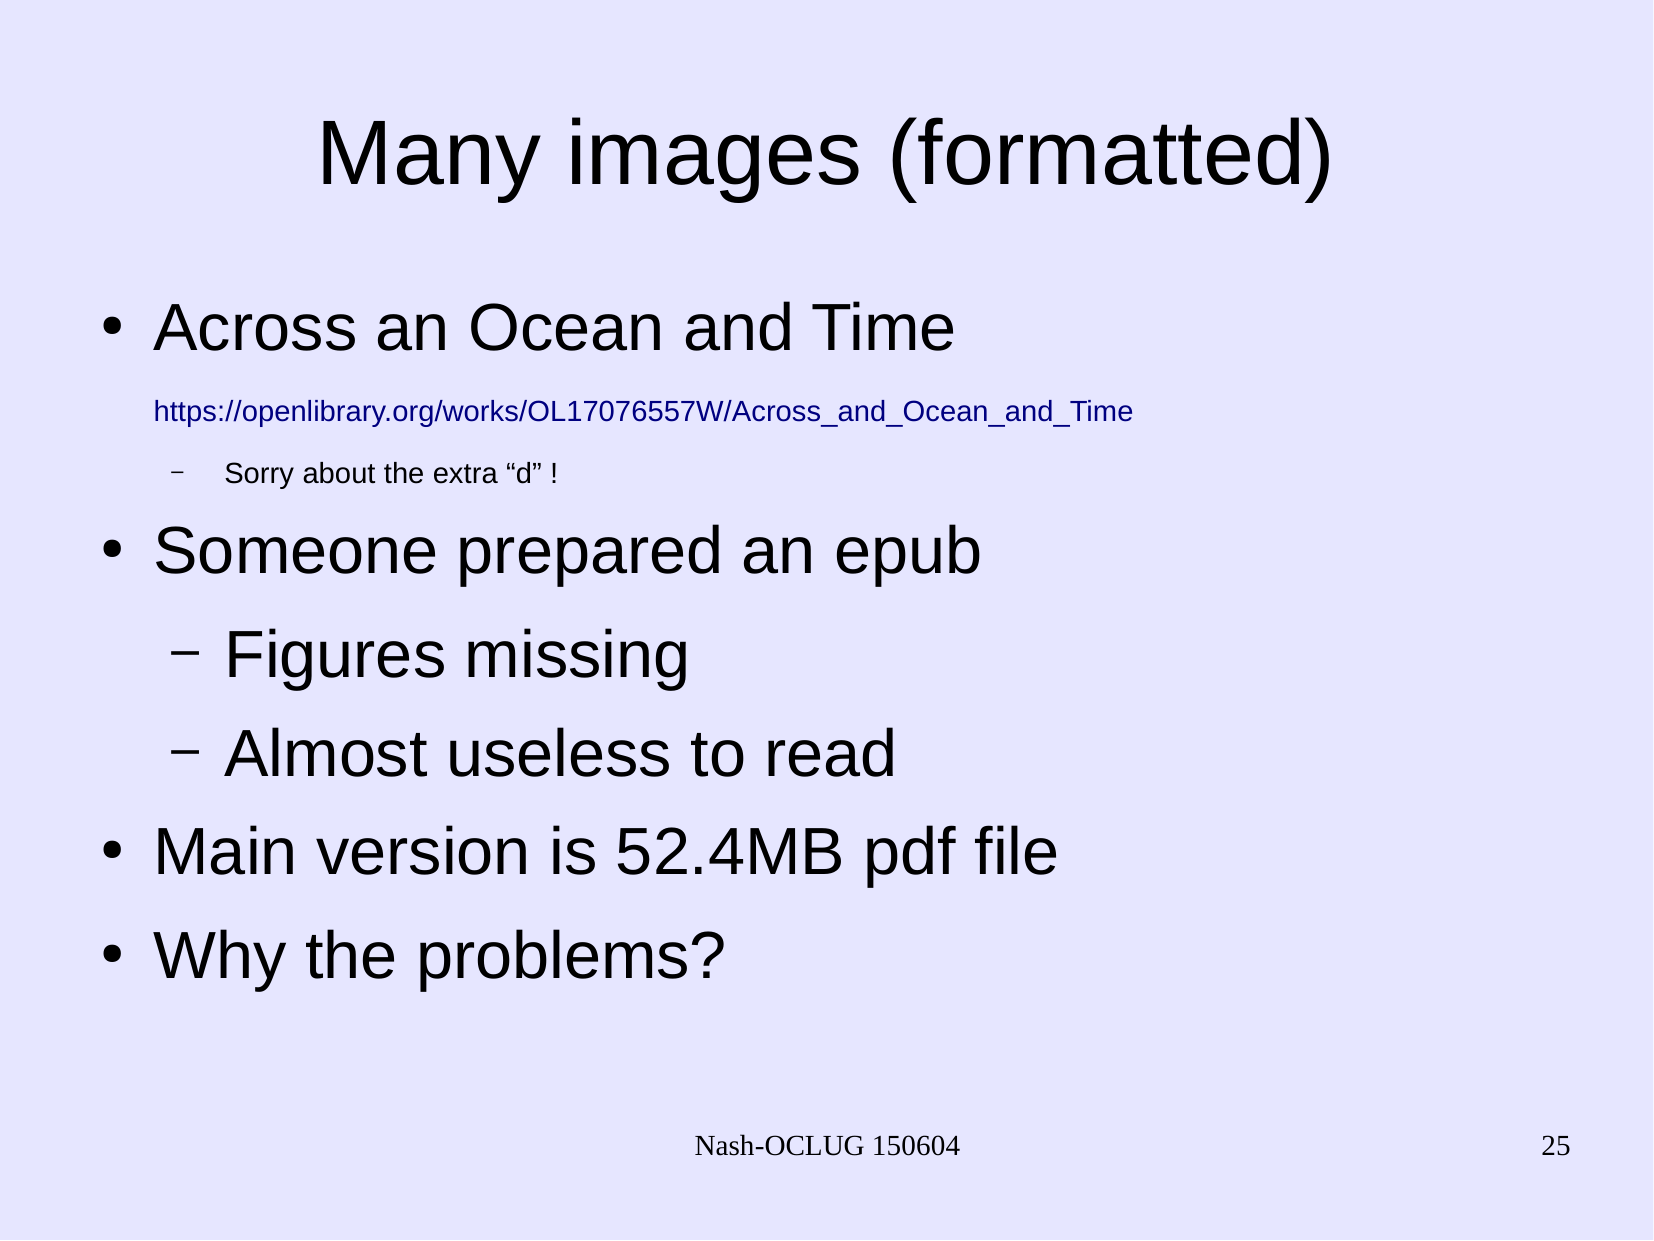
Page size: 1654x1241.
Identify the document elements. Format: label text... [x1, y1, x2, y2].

list Across an Ocean and Time https://openlibrary.org/works/OL17076557W/Across_and_Ocean_and_Time Sorry about the extra “d” ! Someone prepared an epub Figures missing Almost useless to read Main version is 52.4MB pdf file Why the problems? [82, 290, 1538, 1010]
title Many images (formatted) [82, 49, 1571, 257]
